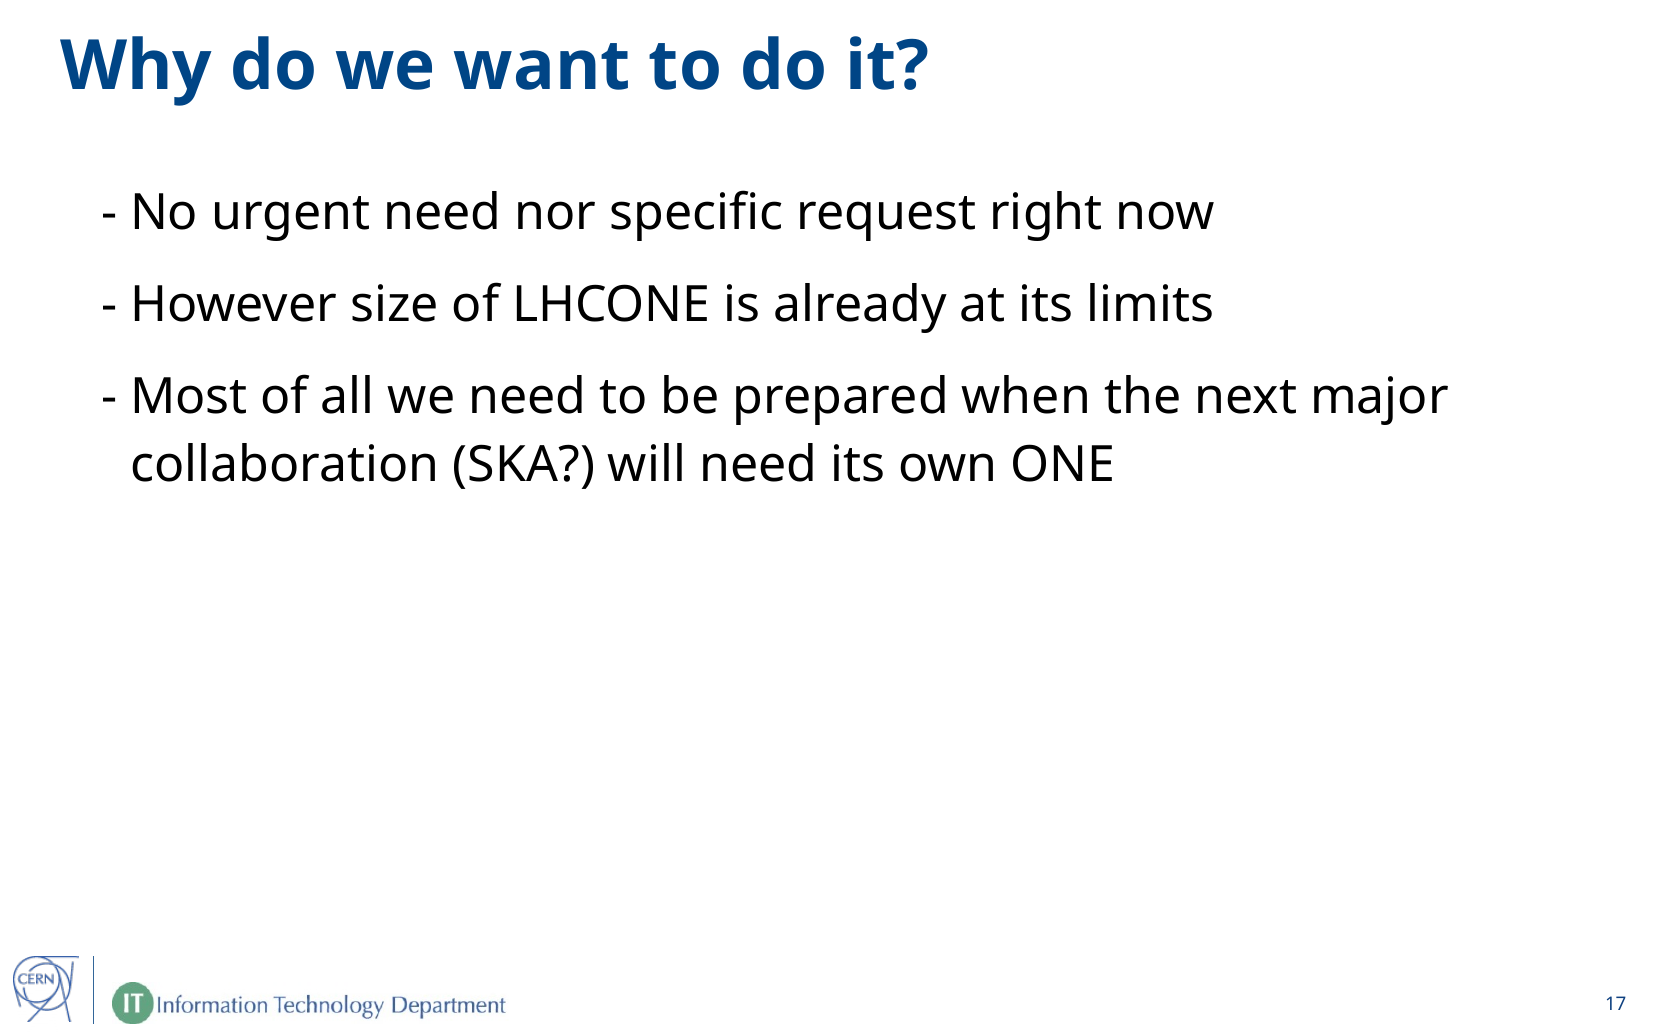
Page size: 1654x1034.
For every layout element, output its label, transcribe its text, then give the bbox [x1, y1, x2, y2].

title Why do we want to do it? [60, 0, 1528, 138]
text_box - No urgent need nor specific request right now - However size of LHCONE is already at its limits - Most of all we need to be prepared when the next major collaboration (SKA?) will need its own ONE [86, 168, 1561, 979]
picture [13, 956, 79, 1032]
picture [112, 982, 755, 1024]
